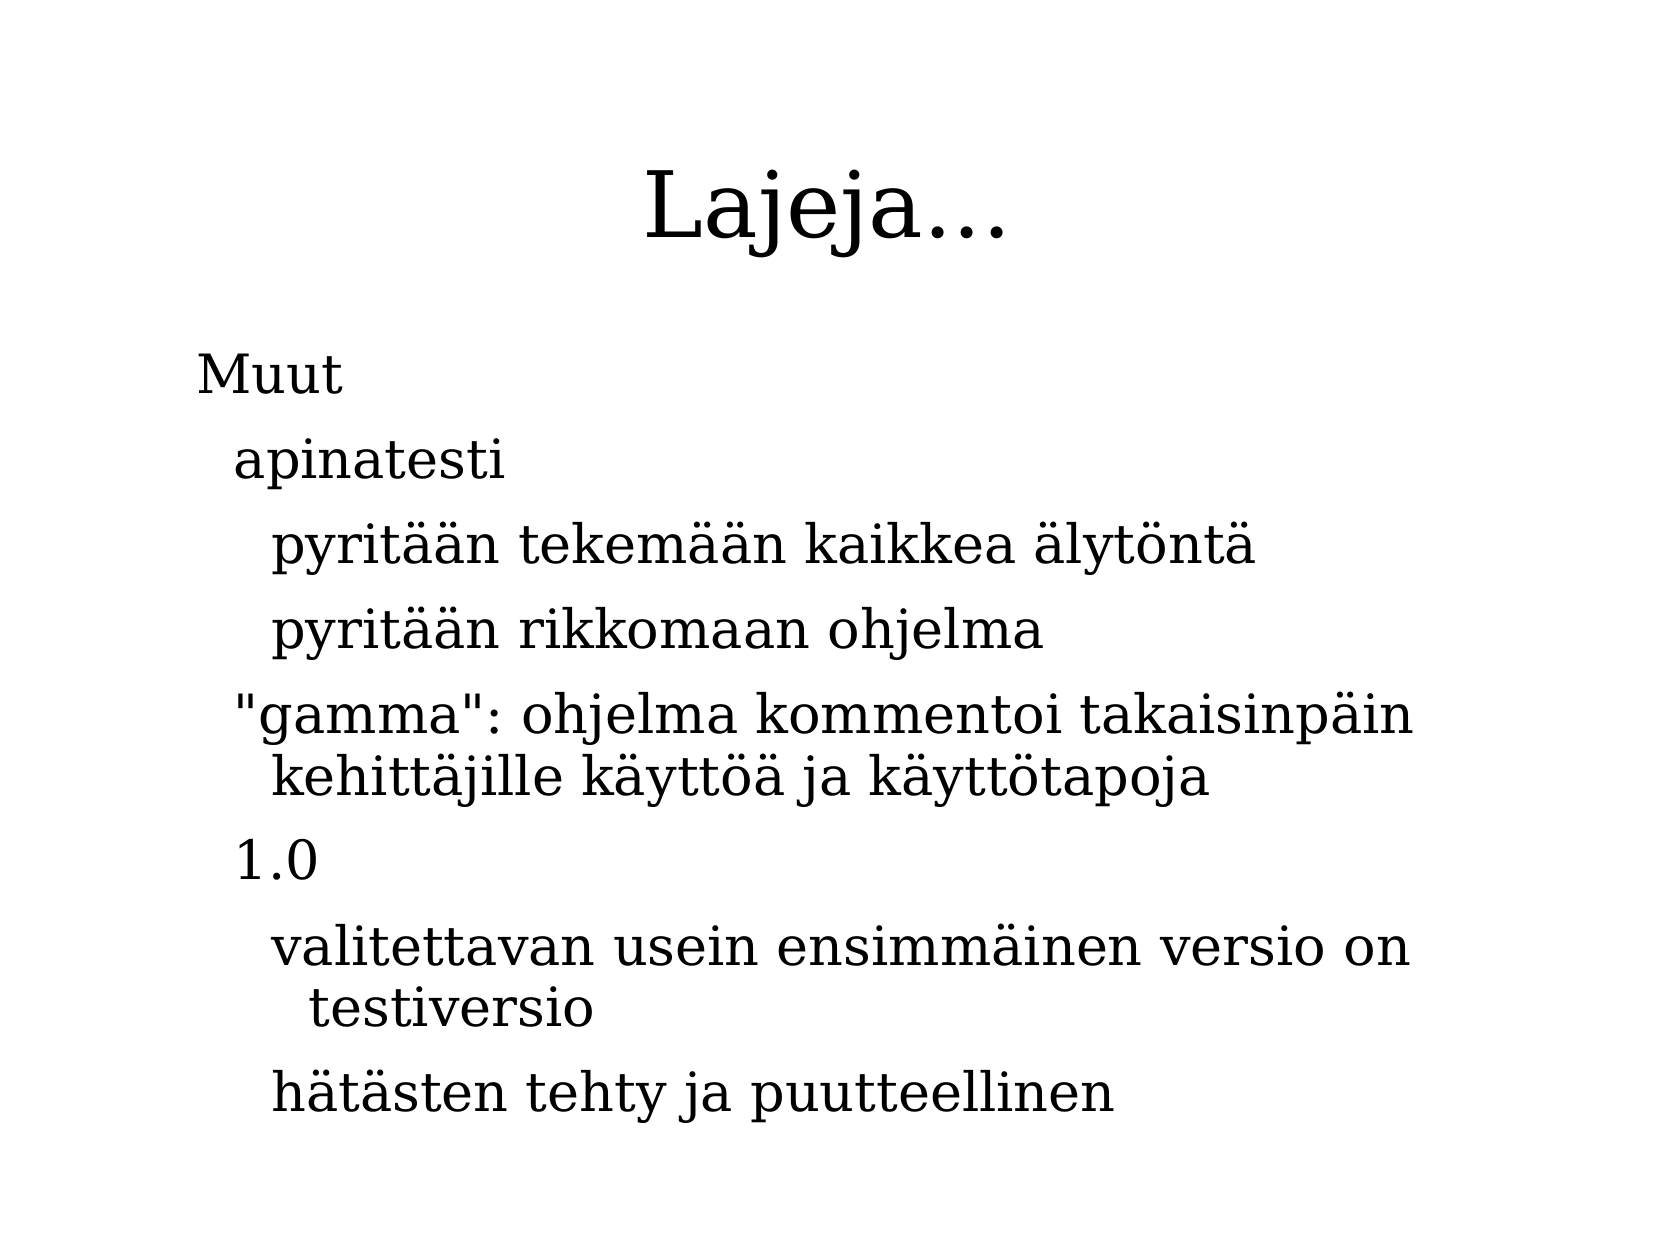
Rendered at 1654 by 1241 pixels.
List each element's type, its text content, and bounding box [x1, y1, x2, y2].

title Lajeja... [121, 106, 1534, 306]
list Muut apinatesti pyritään tekemään kaikkea älytöntä pyritään rikkomaan ohjelma "gamma": ohjelma kommentoi takaisinpäin kehittäjille käyttöä ja käyttötapoja 1.0 valitettavan usein ensimmäinen versio on testiversio hätästen tehty ja puutteellinen [121, 344, 1534, 1126]
